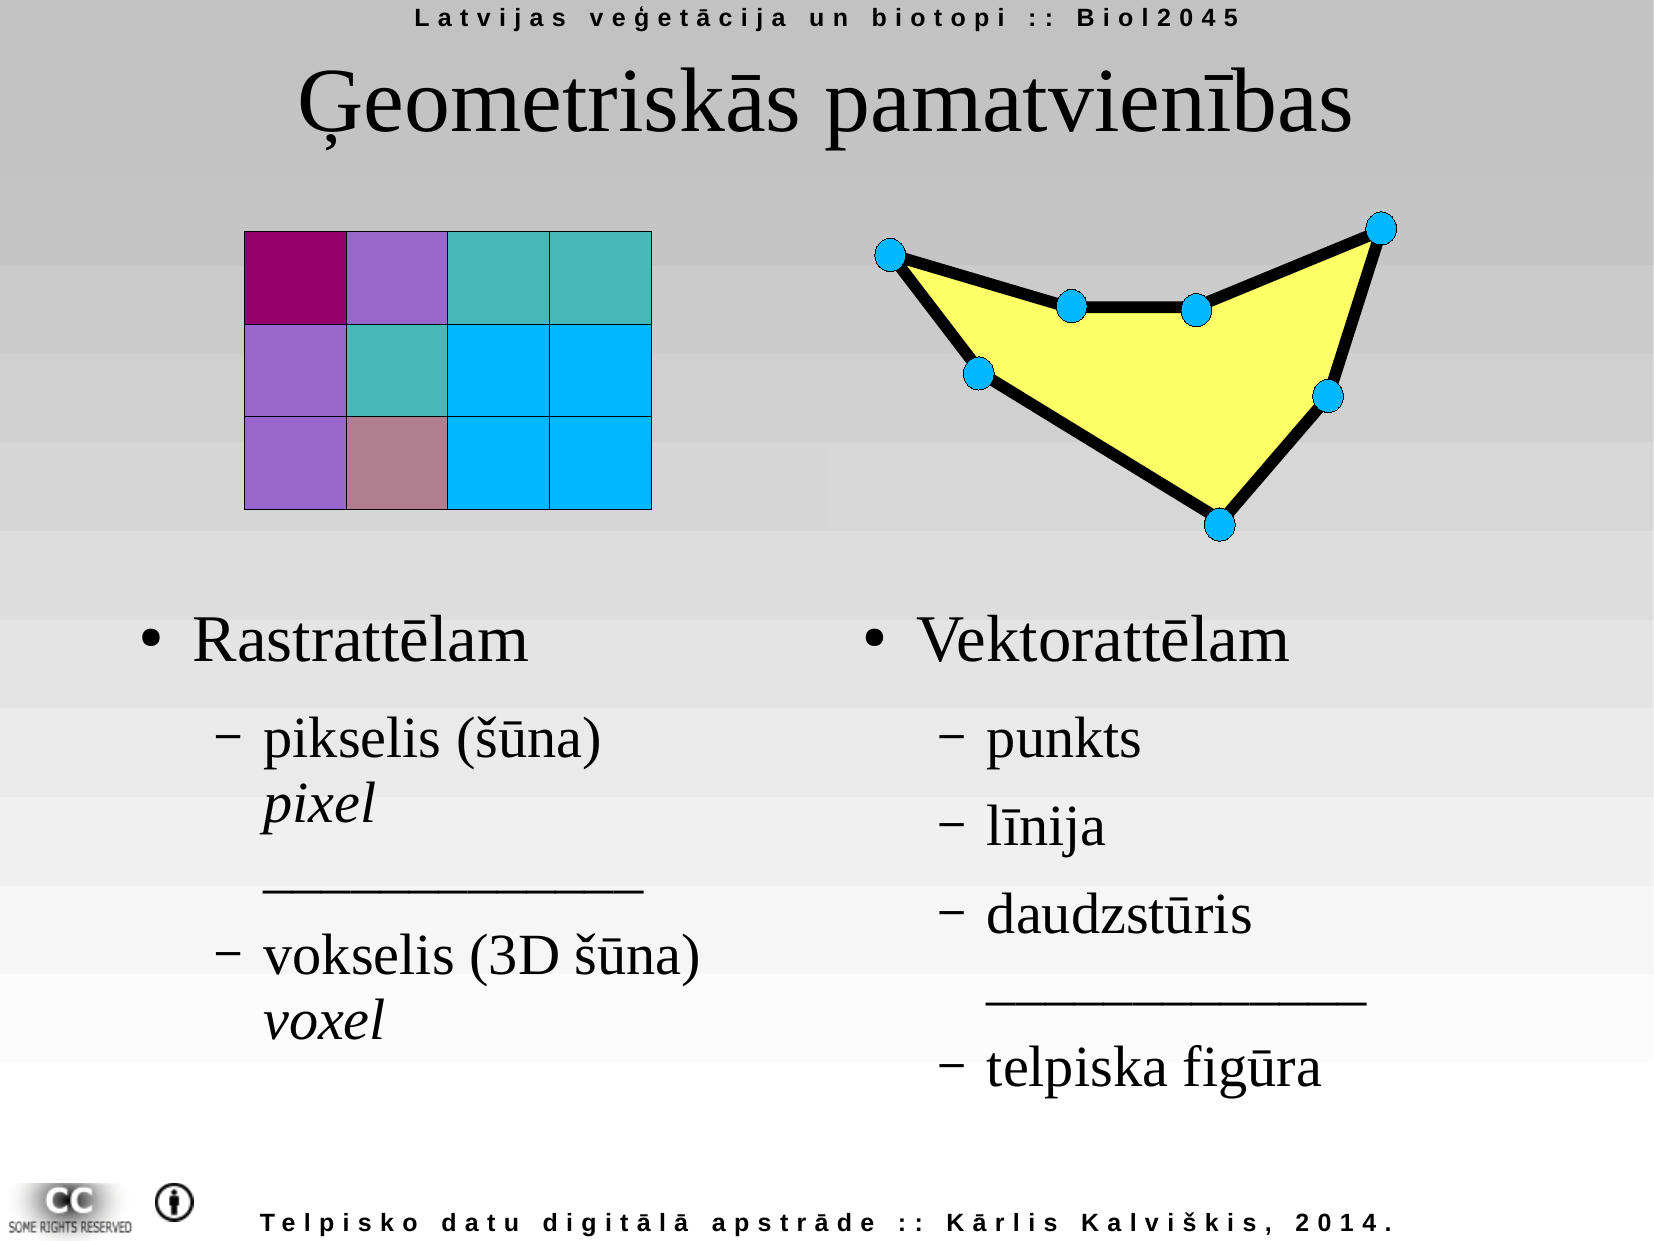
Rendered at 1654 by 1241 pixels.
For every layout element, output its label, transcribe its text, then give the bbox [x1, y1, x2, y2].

text_box [244, 231, 652, 510]
list Vektorattēlam punkts līnija daudzstūris _____________ telpiska figūra [845, 601, 1535, 1158]
picture [0, 0, 1654, 1241]
text_box [874, 211, 1397, 542]
title Ģeometriskās pamatvienības [34, 61, 1626, 296]
list Rastrattēlam pikselis (šūna) pixel _____________ vokselis (3D šūna) voxel [121, 601, 811, 1127]
